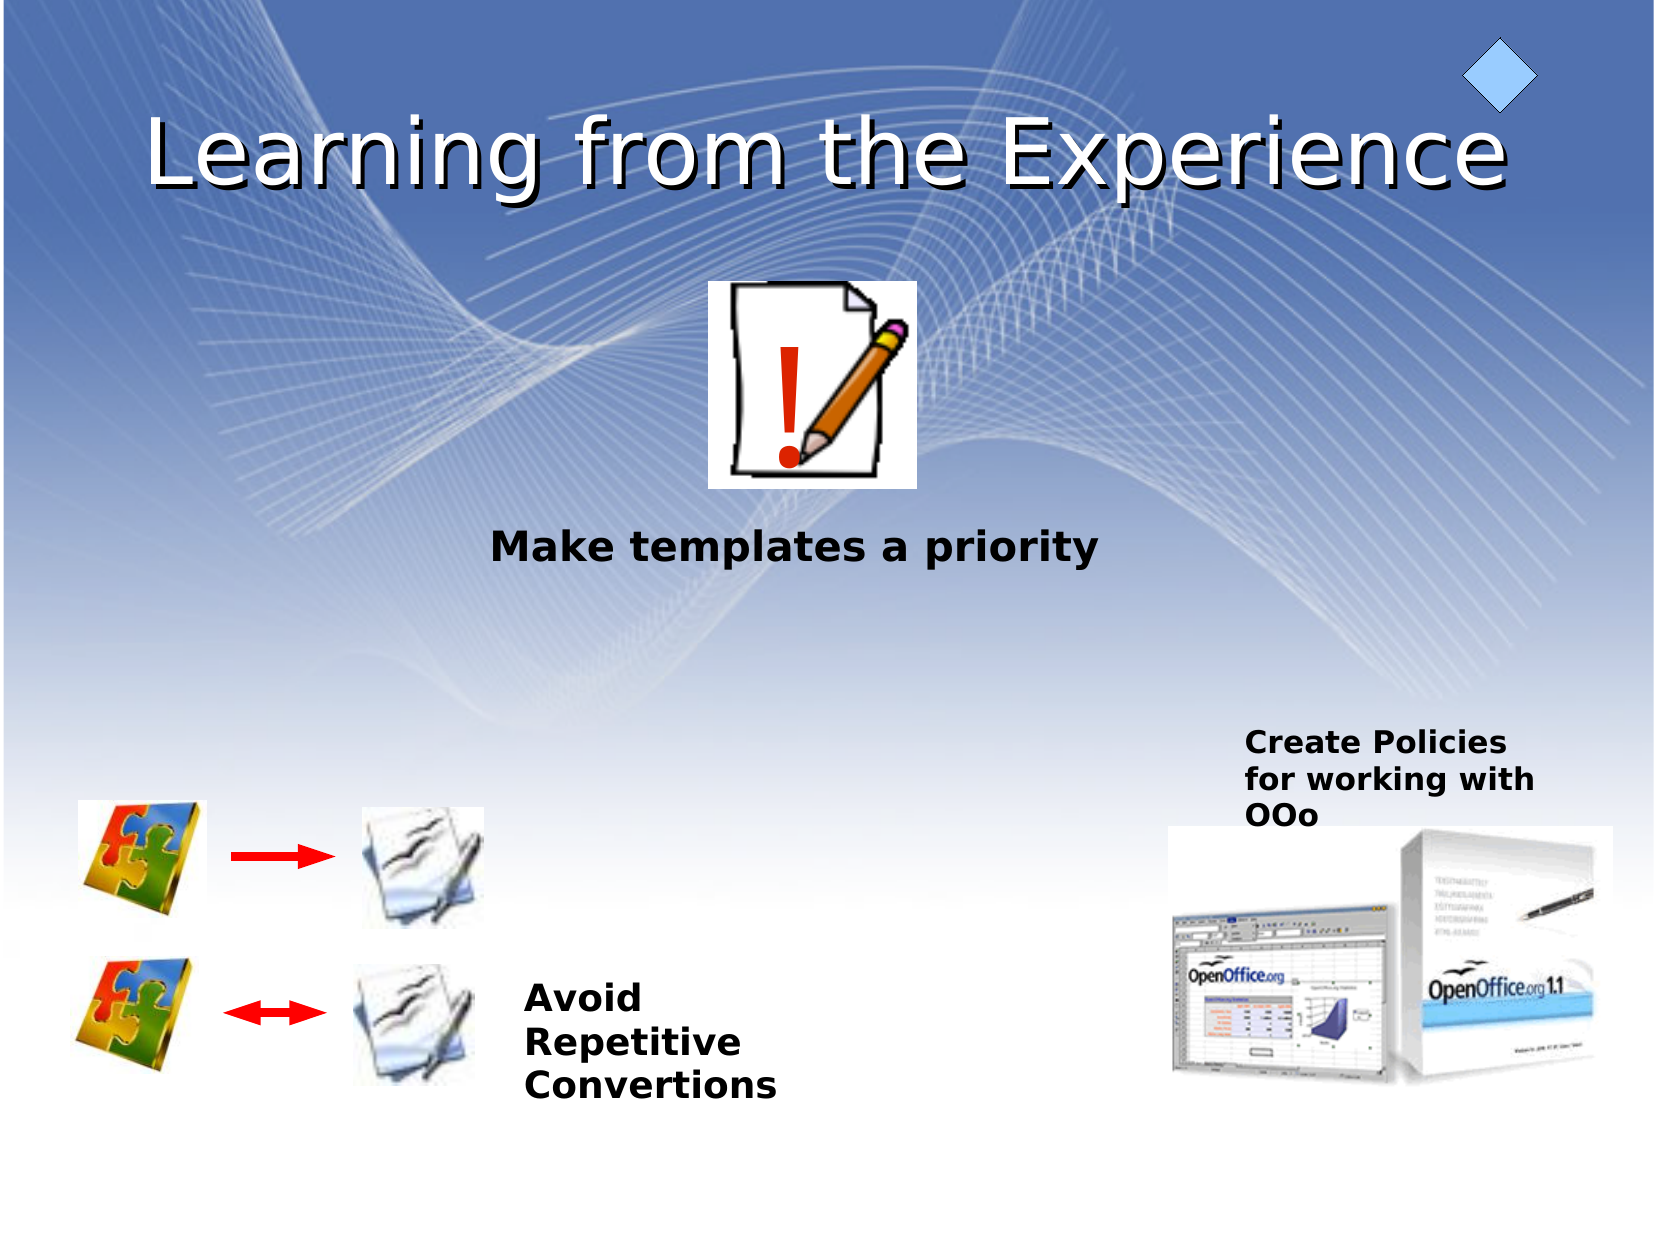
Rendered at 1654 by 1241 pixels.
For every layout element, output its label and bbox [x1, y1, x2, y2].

picture [1168, 826, 1613, 1090]
picture [78, 800, 207, 918]
picture [708, 281, 917, 489]
picture [353, 964, 475, 1086]
picture [362, 807, 484, 929]
text_box [1462, 37, 1538, 113]
picture [70, 956, 199, 1074]
